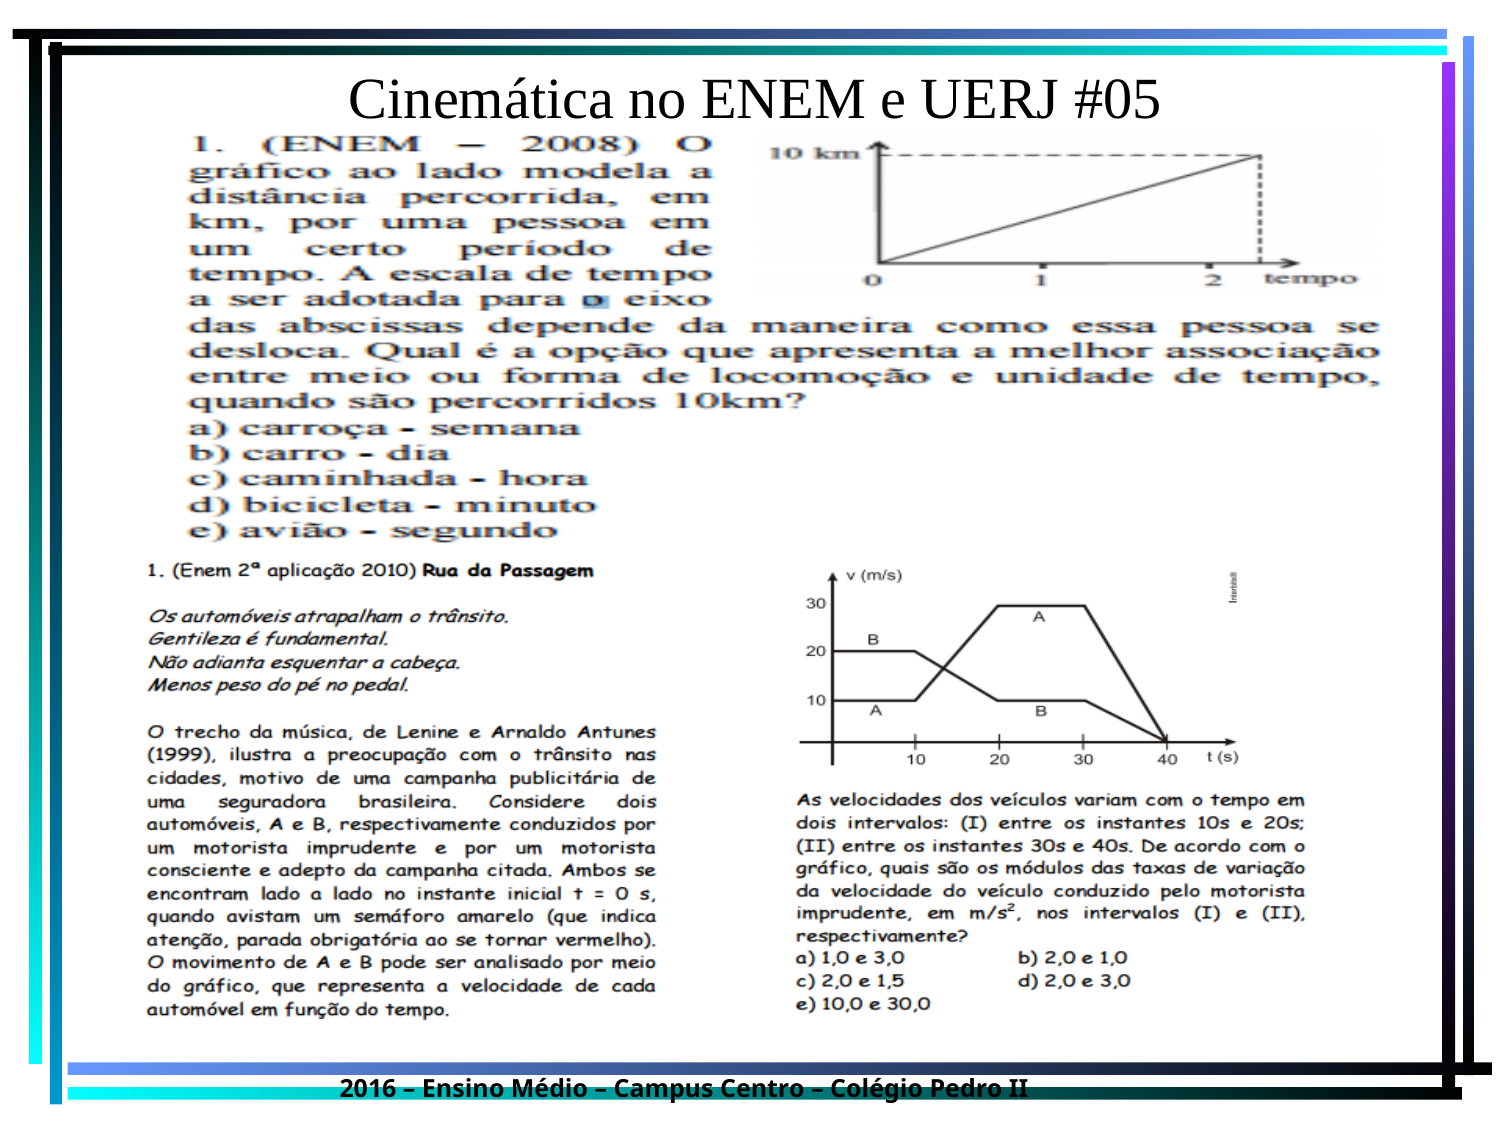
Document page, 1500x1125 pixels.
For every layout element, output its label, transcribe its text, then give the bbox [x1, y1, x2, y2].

text_box 2016 – Ensino Médio – Campus Centro – Colégio Pedro II [324, 1062, 1045, 1113]
title Cinemática no ENEM e UERJ #05 [118, 59, 1394, 148]
picture [0, 0, 1500, 1125]
